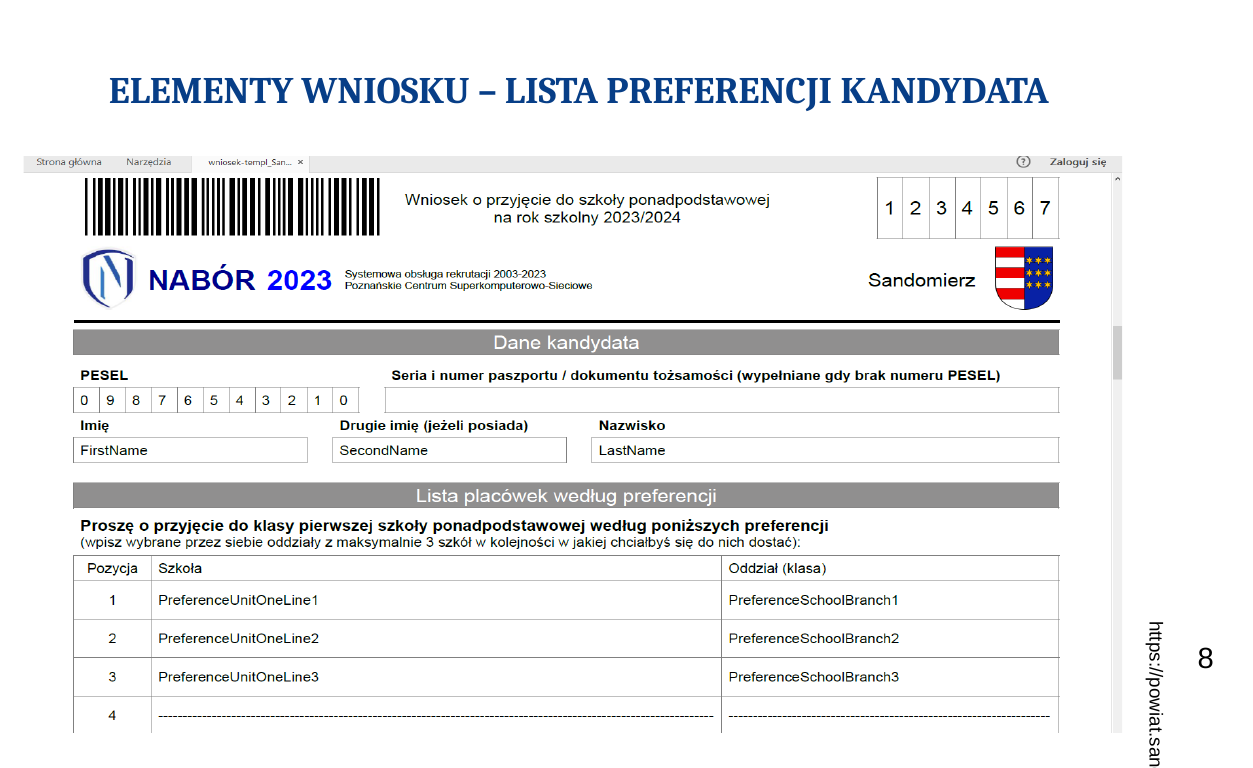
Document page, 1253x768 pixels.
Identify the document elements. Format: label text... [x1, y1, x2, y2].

text_box https://powiat.sandomierz.pl/ [1125, 606, 1176, 768]
text_box [1176, 632, 1244, 677]
picture [23, 156, 1123, 733]
title ELEMENTY WNIOSKU – LISTA PREFERENCJI KANDYDATA [48, 59, 1111, 142]
